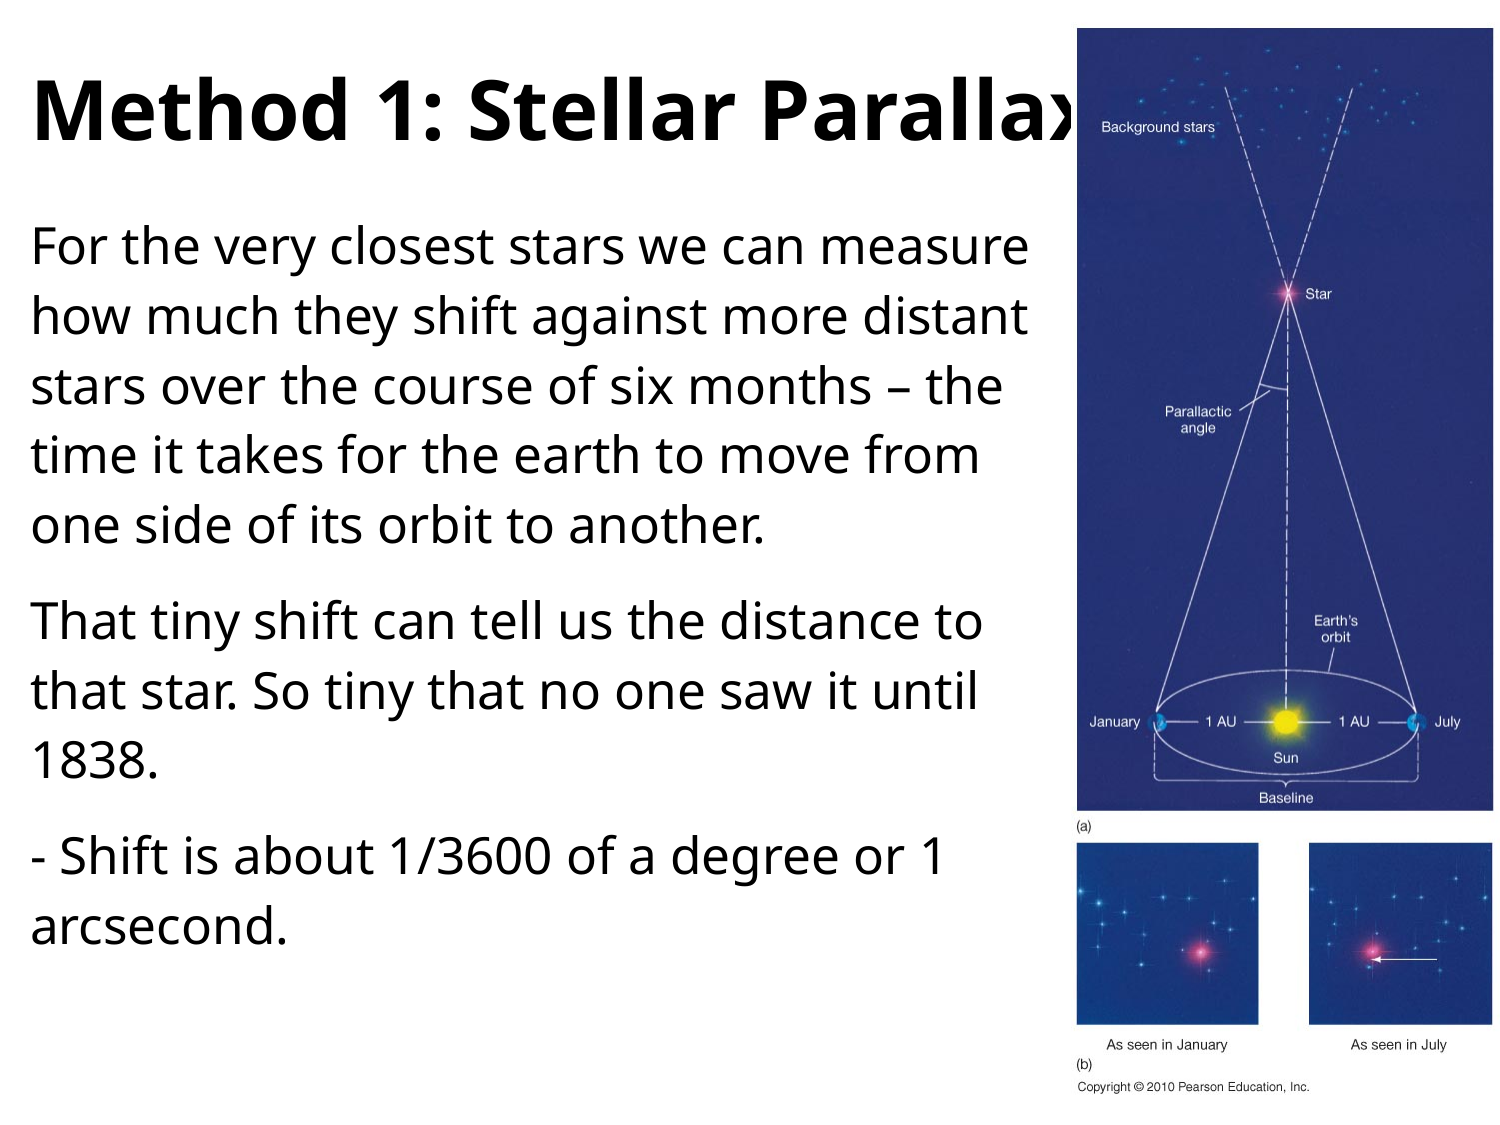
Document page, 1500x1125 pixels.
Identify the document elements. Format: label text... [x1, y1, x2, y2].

list For the very closest stars we can measure how much they shift against more distant stars over the course of six months – the time it takes for the earth to move from one side of its orbit to another. That tiny shift can tell us the distance to that star. So tiny that no one saw it until 1838. - Shift is about 1/3600 of a degree or 1 arcsecond. [30, 210, 1039, 1036]
title Method 1: Stellar Parallax [30, 60, 1071, 158]
picture [1071, 22, 1500, 1103]
